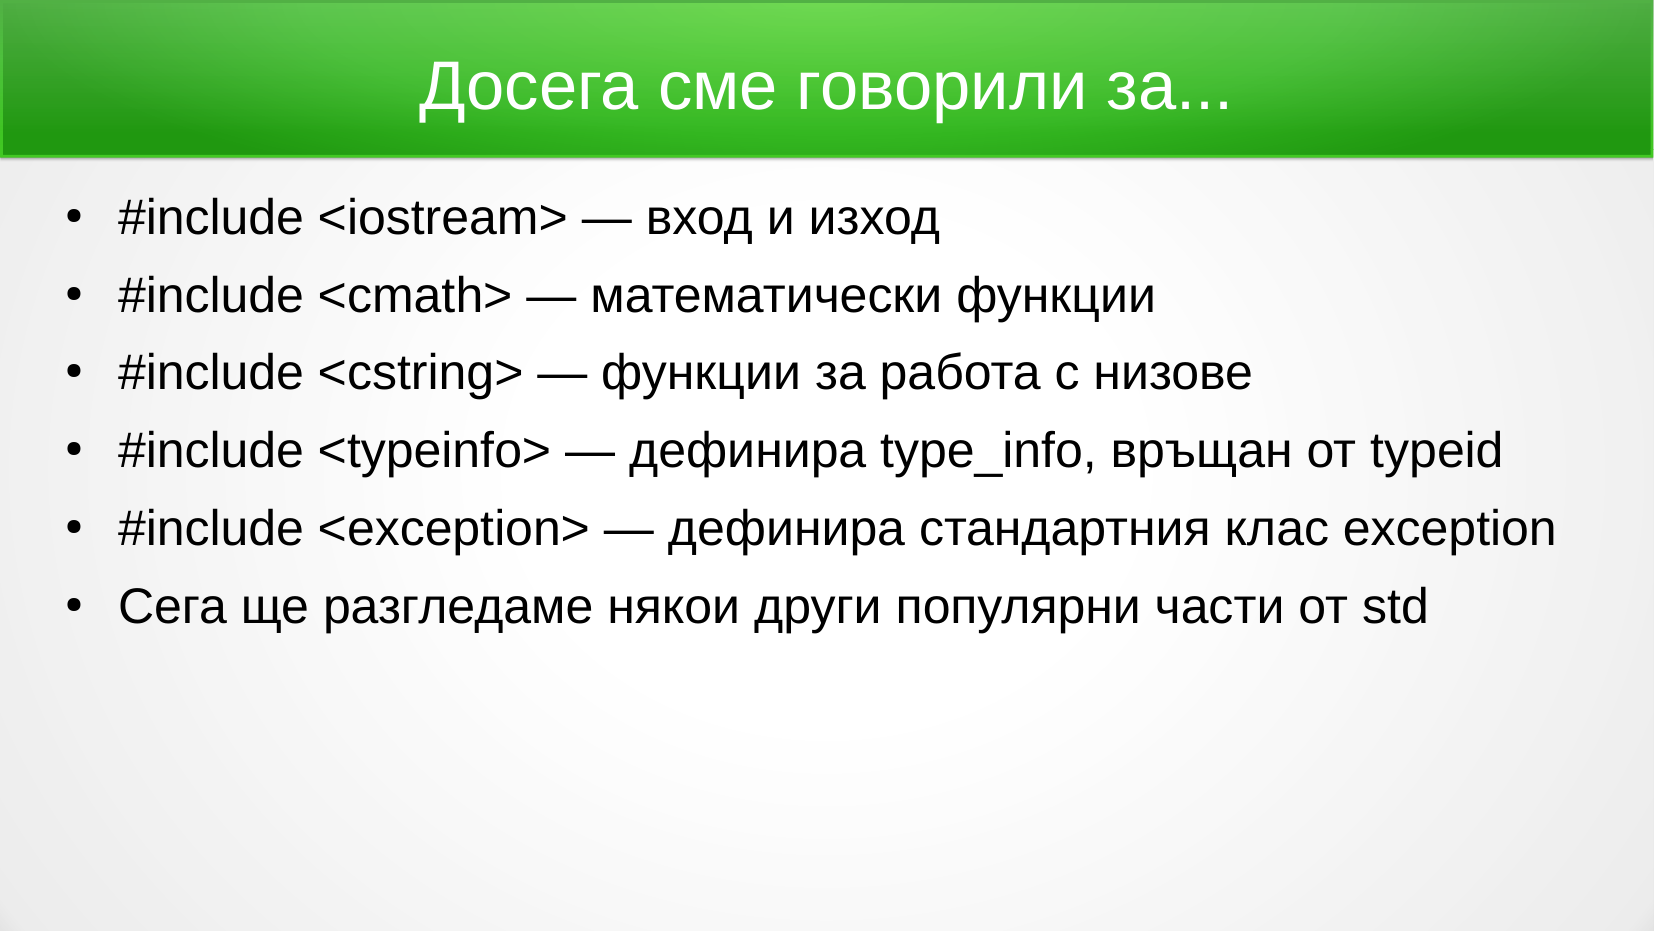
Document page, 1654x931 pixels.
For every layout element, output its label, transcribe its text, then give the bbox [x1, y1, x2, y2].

title Досега сме говорили за... [82, 37, 1571, 135]
list #include <iostream> — вход и изход #include <cmath> — математически функции #include <cstring> — функции за работа с низове #include <typeinfo> — дефинира type_info, връщан от typeid #include <exception> — дефинира стандартния клас exception Сега ще разгледаме някои други популярни части от std [47, 188, 1595, 886]
